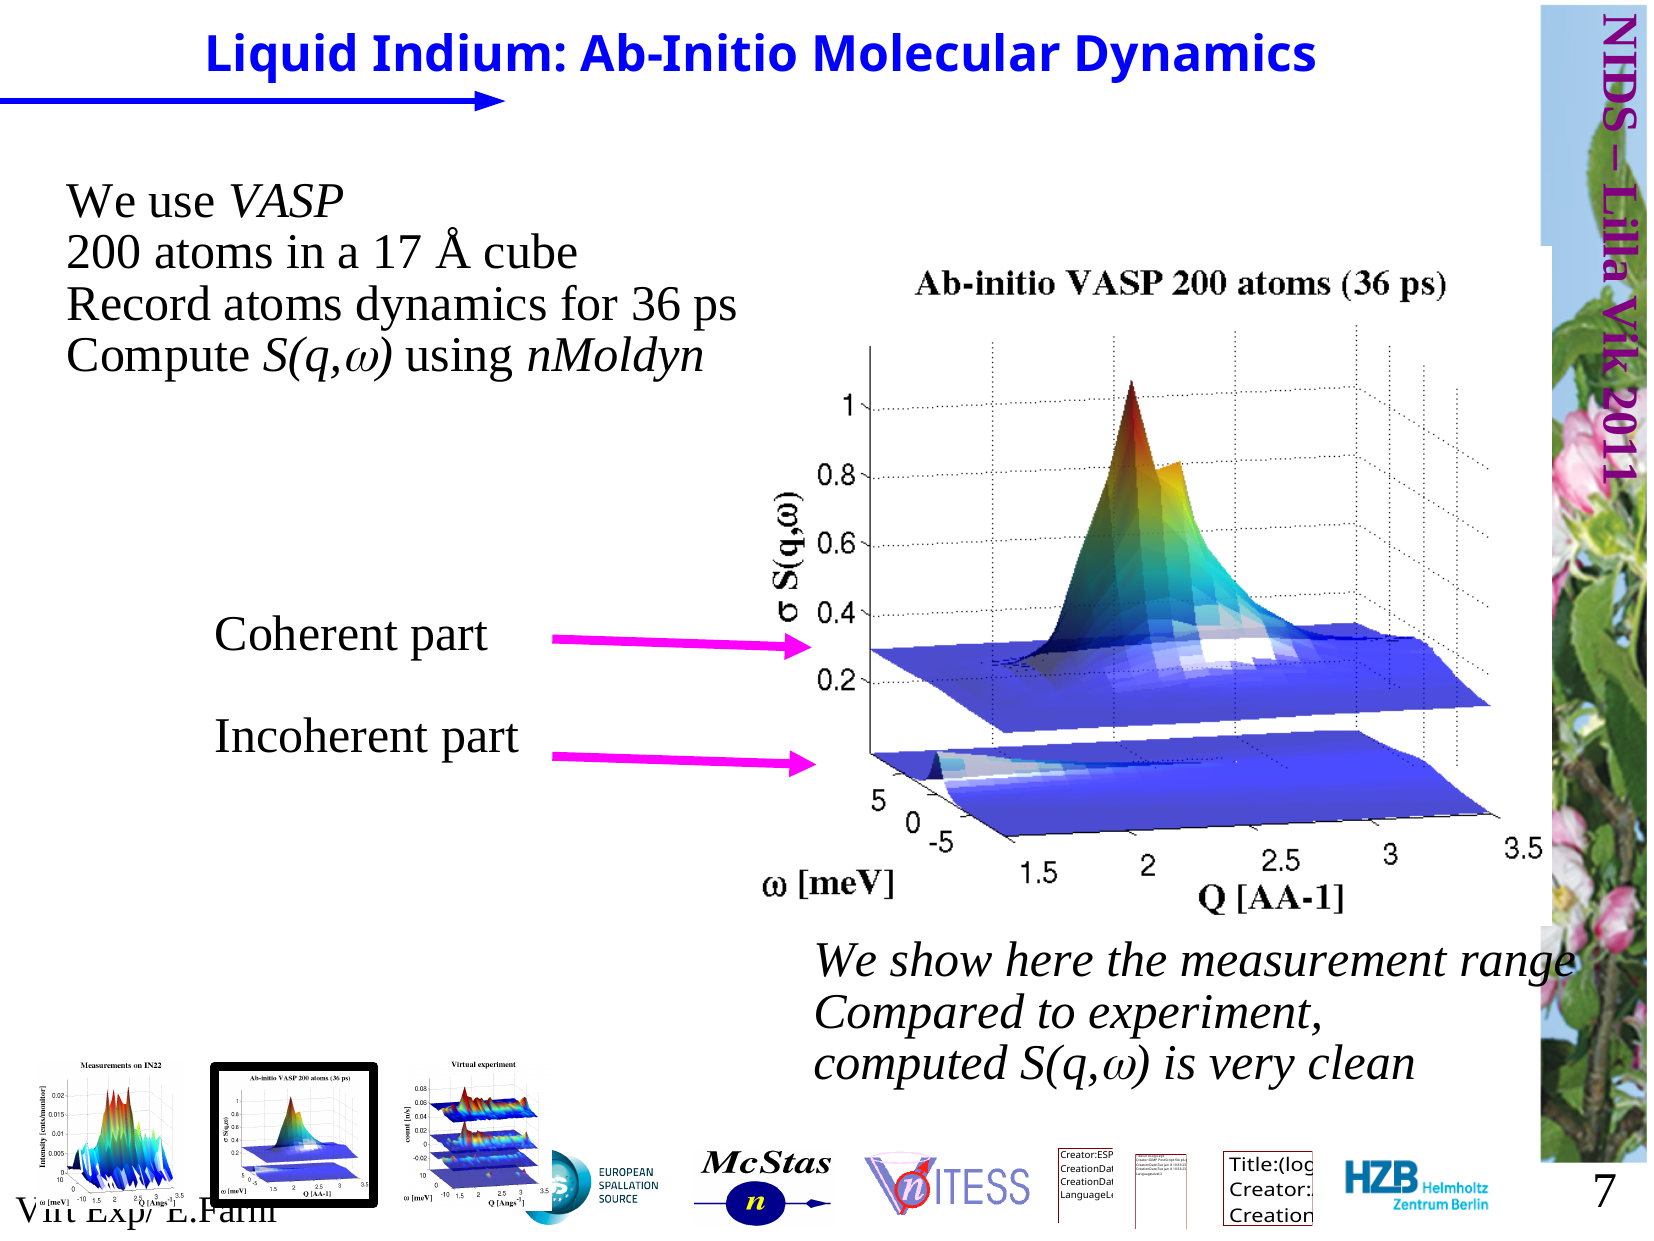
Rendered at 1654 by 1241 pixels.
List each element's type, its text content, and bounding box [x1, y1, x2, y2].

text_box Coherent part Incoherent part [214, 605, 520, 772]
picture [858, 1145, 1037, 1221]
text_box We use VASP 200 atoms in a 17 Å cube Record atoms dynamics for 36 ps Compute S(q,) using nMoldyn [66, 172, 739, 465]
picture [36, 1060, 187, 1209]
picture [692, 1150, 834, 1226]
picture [1323, 1145, 1526, 1221]
picture [401, 1059, 658, 1225]
picture [219, 1071, 370, 1199]
text_box Liquid Indium: Ab-Initio Molecular Dynamics [204, 16, 1204, 73]
picture [752, 6, 1646, 1162]
text_box We show here the measurement range Compared to experiment, computed S(q,) is very clean [813, 932, 1577, 1109]
